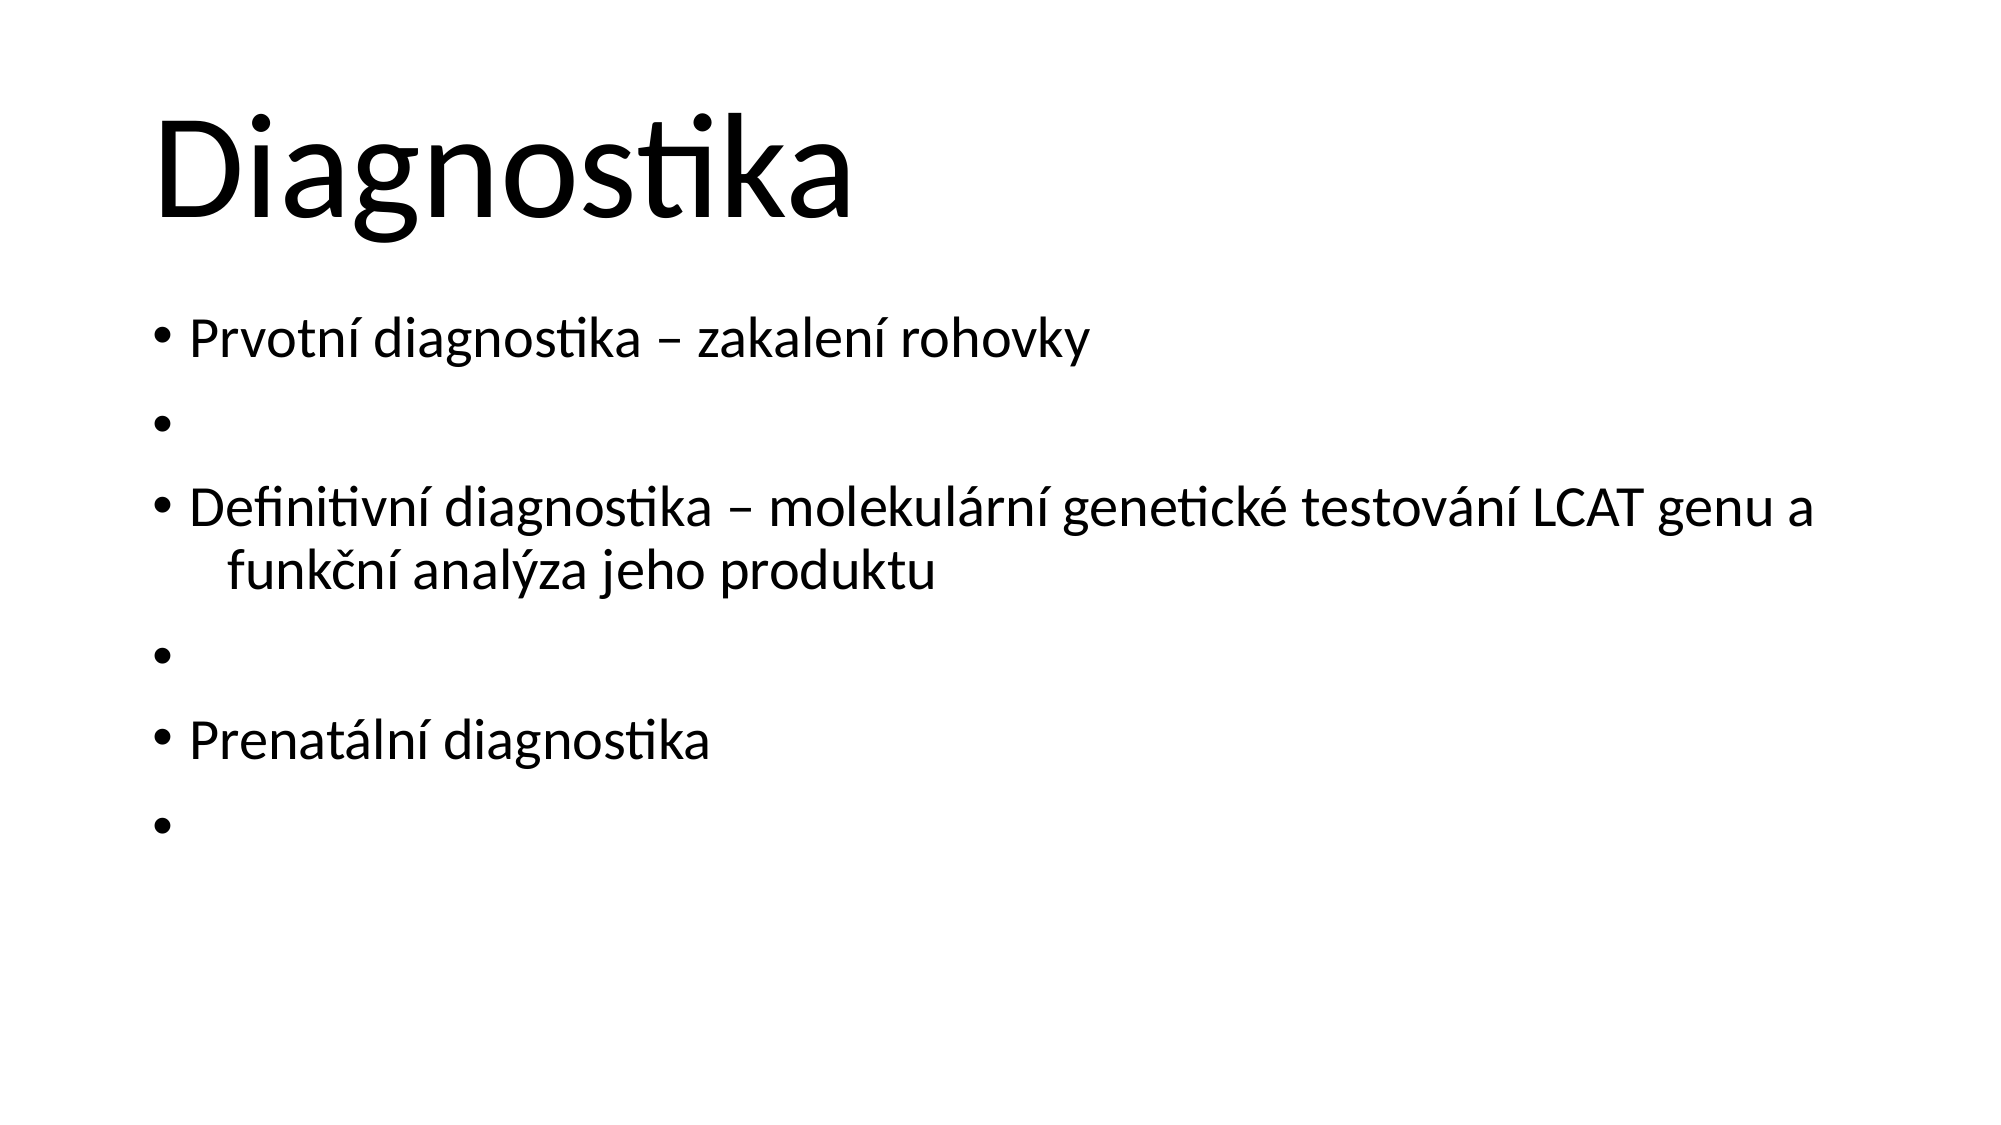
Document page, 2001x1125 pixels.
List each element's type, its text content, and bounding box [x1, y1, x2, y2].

list Prvotní diagnostika – zakalení rohovky Definitivní diagnostika – molekulární genetické testování LCAT genu a funkční analýza jeho produktu Prenatální diagnostika [137, 299, 1863, 1014]
title Diagnostika [137, 59, 1863, 278]
